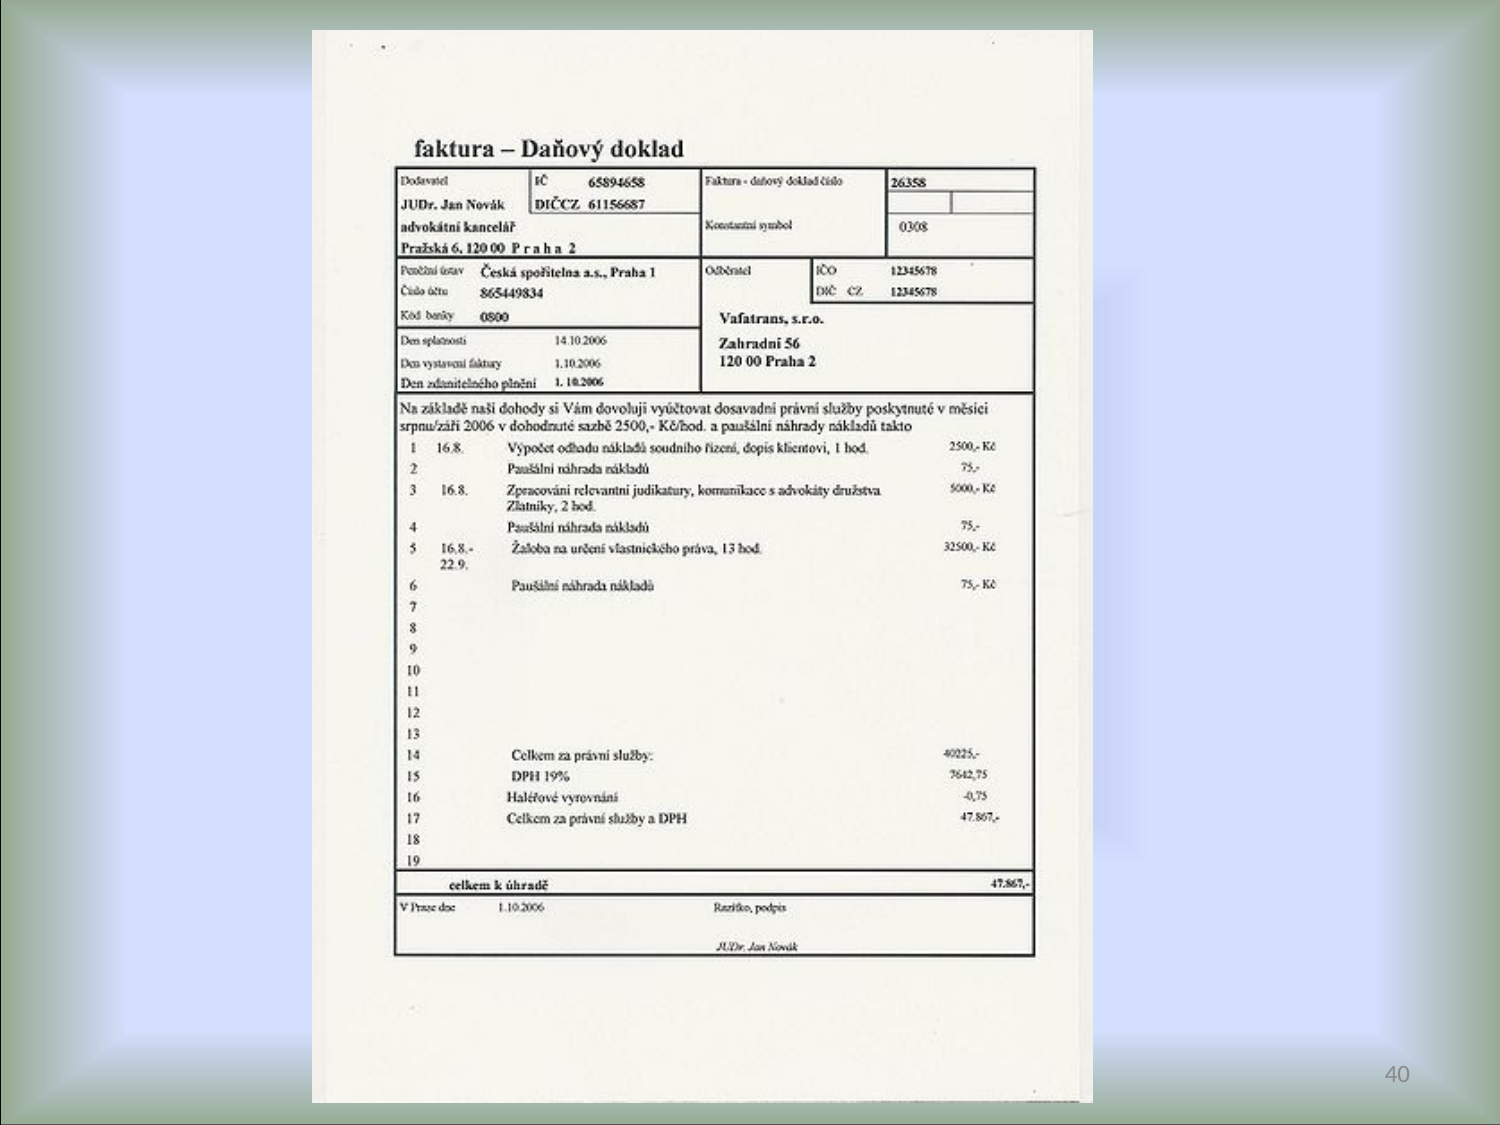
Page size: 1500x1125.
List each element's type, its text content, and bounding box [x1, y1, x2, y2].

picture [0, 0, 1500, 1125]
text_box <číslo> [1093, 1042, 1426, 1103]
text_box [312, 31, 1093, 1103]
